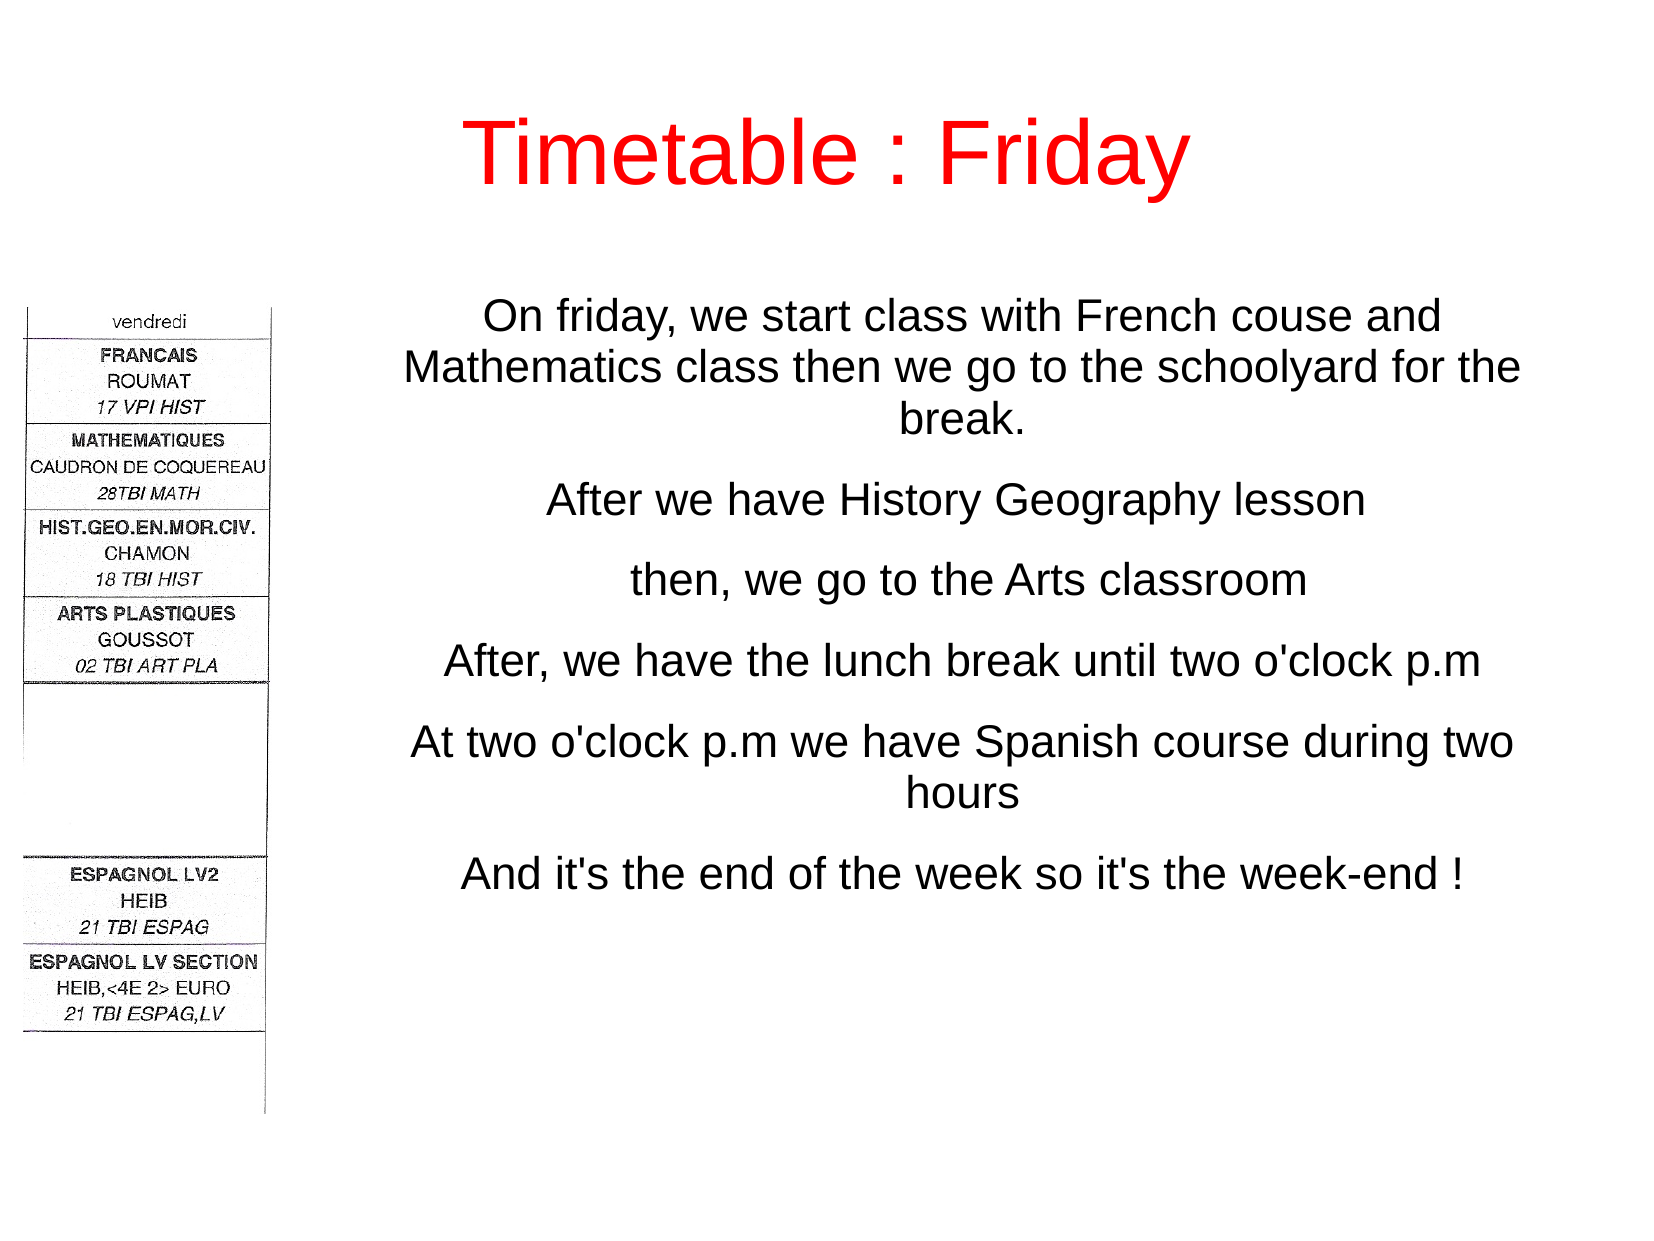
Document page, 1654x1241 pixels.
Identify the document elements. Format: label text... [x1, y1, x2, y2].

list On friday, we start class with French couse and Mathematics class then we go to the schoolyard for the break. After we have History Geography lesson then, we go to the Arts classroom After, we have the lunch break until two o'clock p.m At two o'clock p.m we have Spanish course during two hours And it's the end of the week so it's the week-end ! [283, 290, 1572, 1109]
picture [23, 295, 272, 1114]
title Timetable : Friday [82, 49, 1571, 257]
